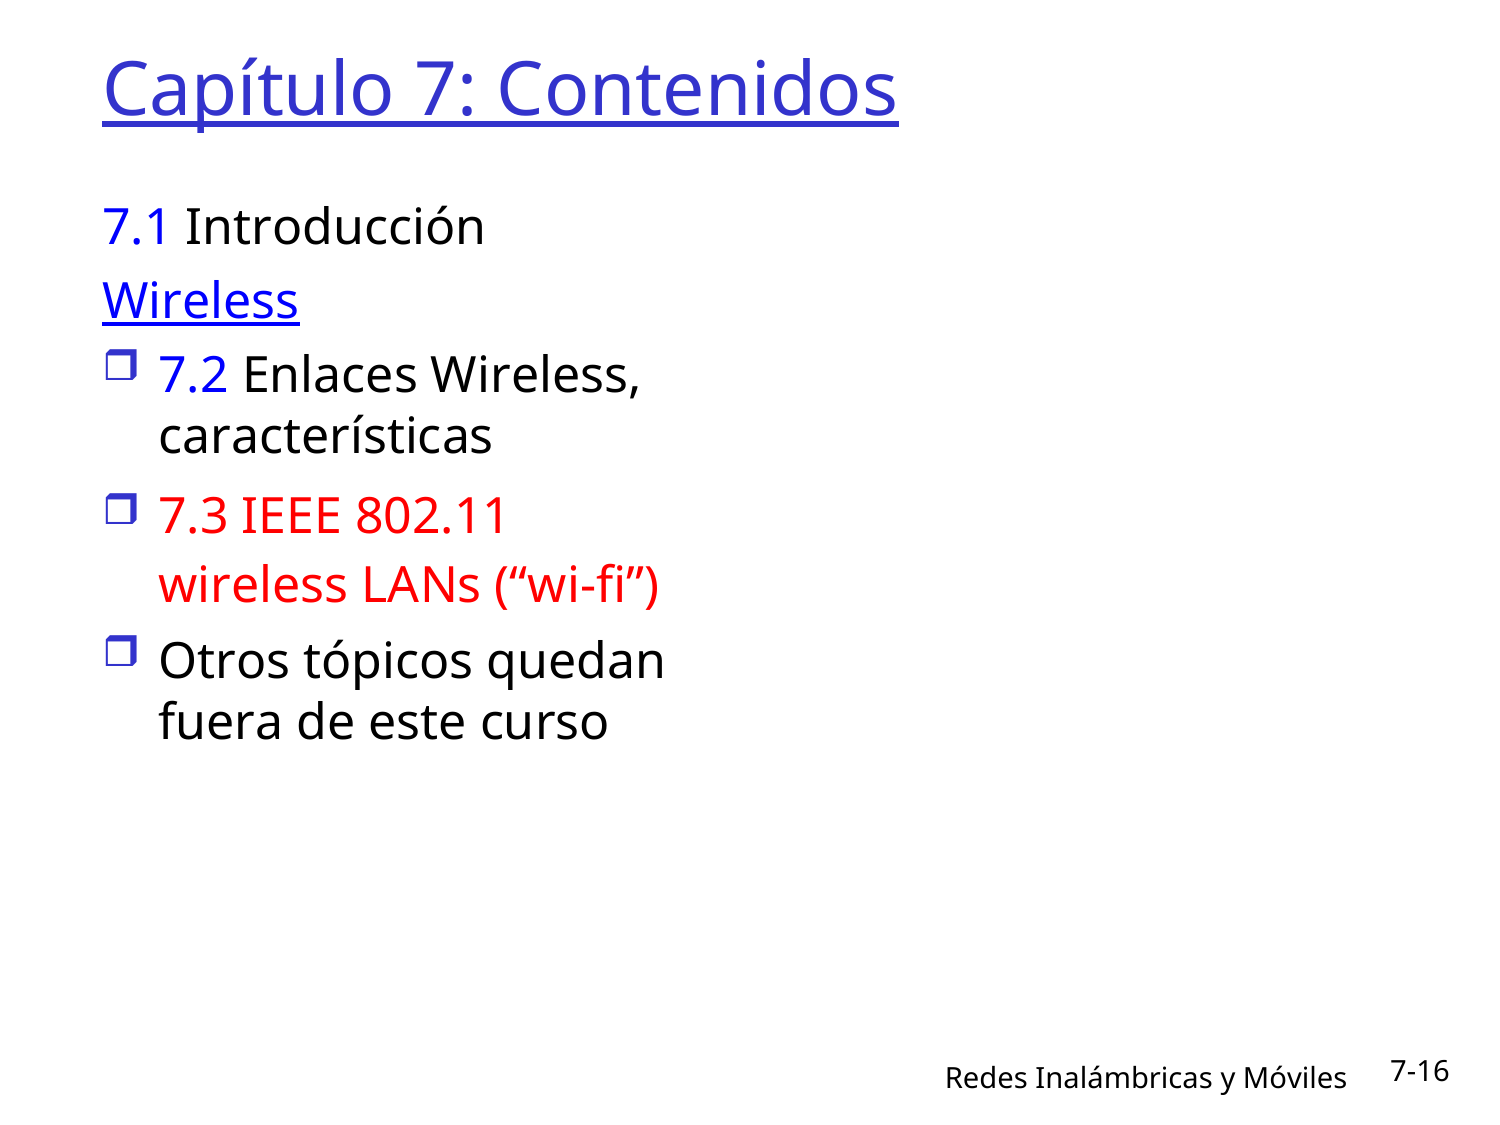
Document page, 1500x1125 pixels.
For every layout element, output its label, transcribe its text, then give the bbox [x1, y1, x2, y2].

list 7.1 Introducción Wireless 7.2 Enlaces Wireless, características 7.3 IEEE 802.11 wireless LANs (“wi-fi”) Otros tópicos quedan fuera de este curso [87, 187, 710, 841]
title Capítulo 7: Contenidos [87, 23, 1363, 150]
